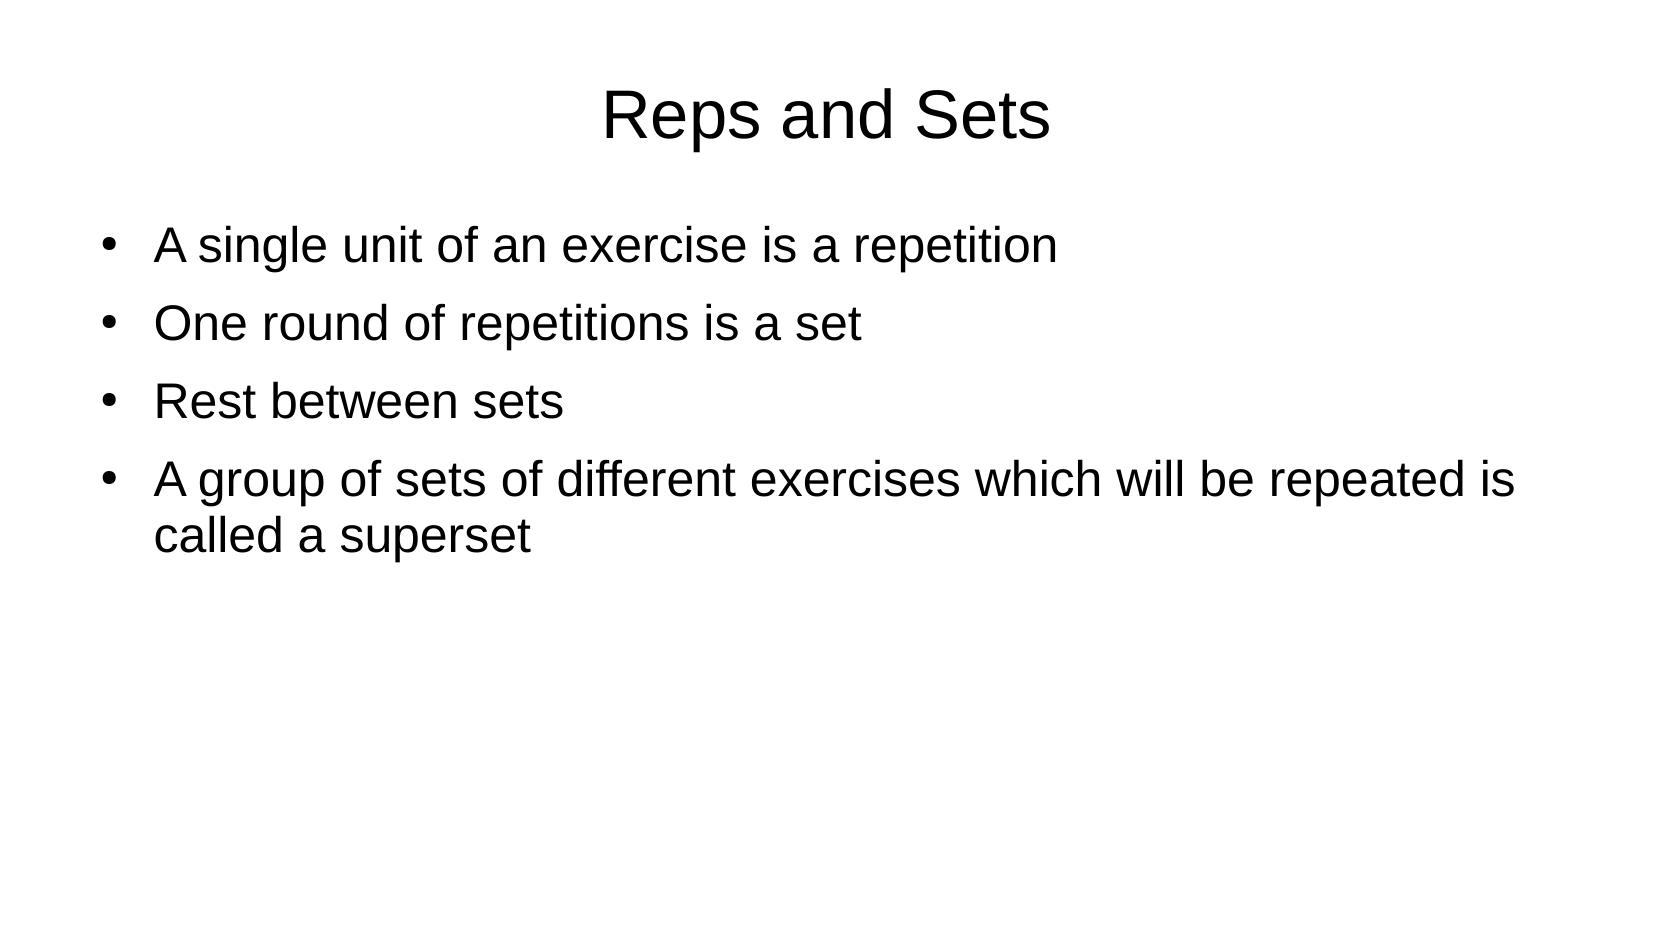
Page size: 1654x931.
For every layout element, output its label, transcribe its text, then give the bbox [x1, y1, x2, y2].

list A single unit of an exercise is a repetition One round of repetitions is a set Rest between sets A group of sets of different exercises which will be repeated is called a superset [82, 217, 1571, 758]
title Reps and Sets [82, 37, 1571, 193]
